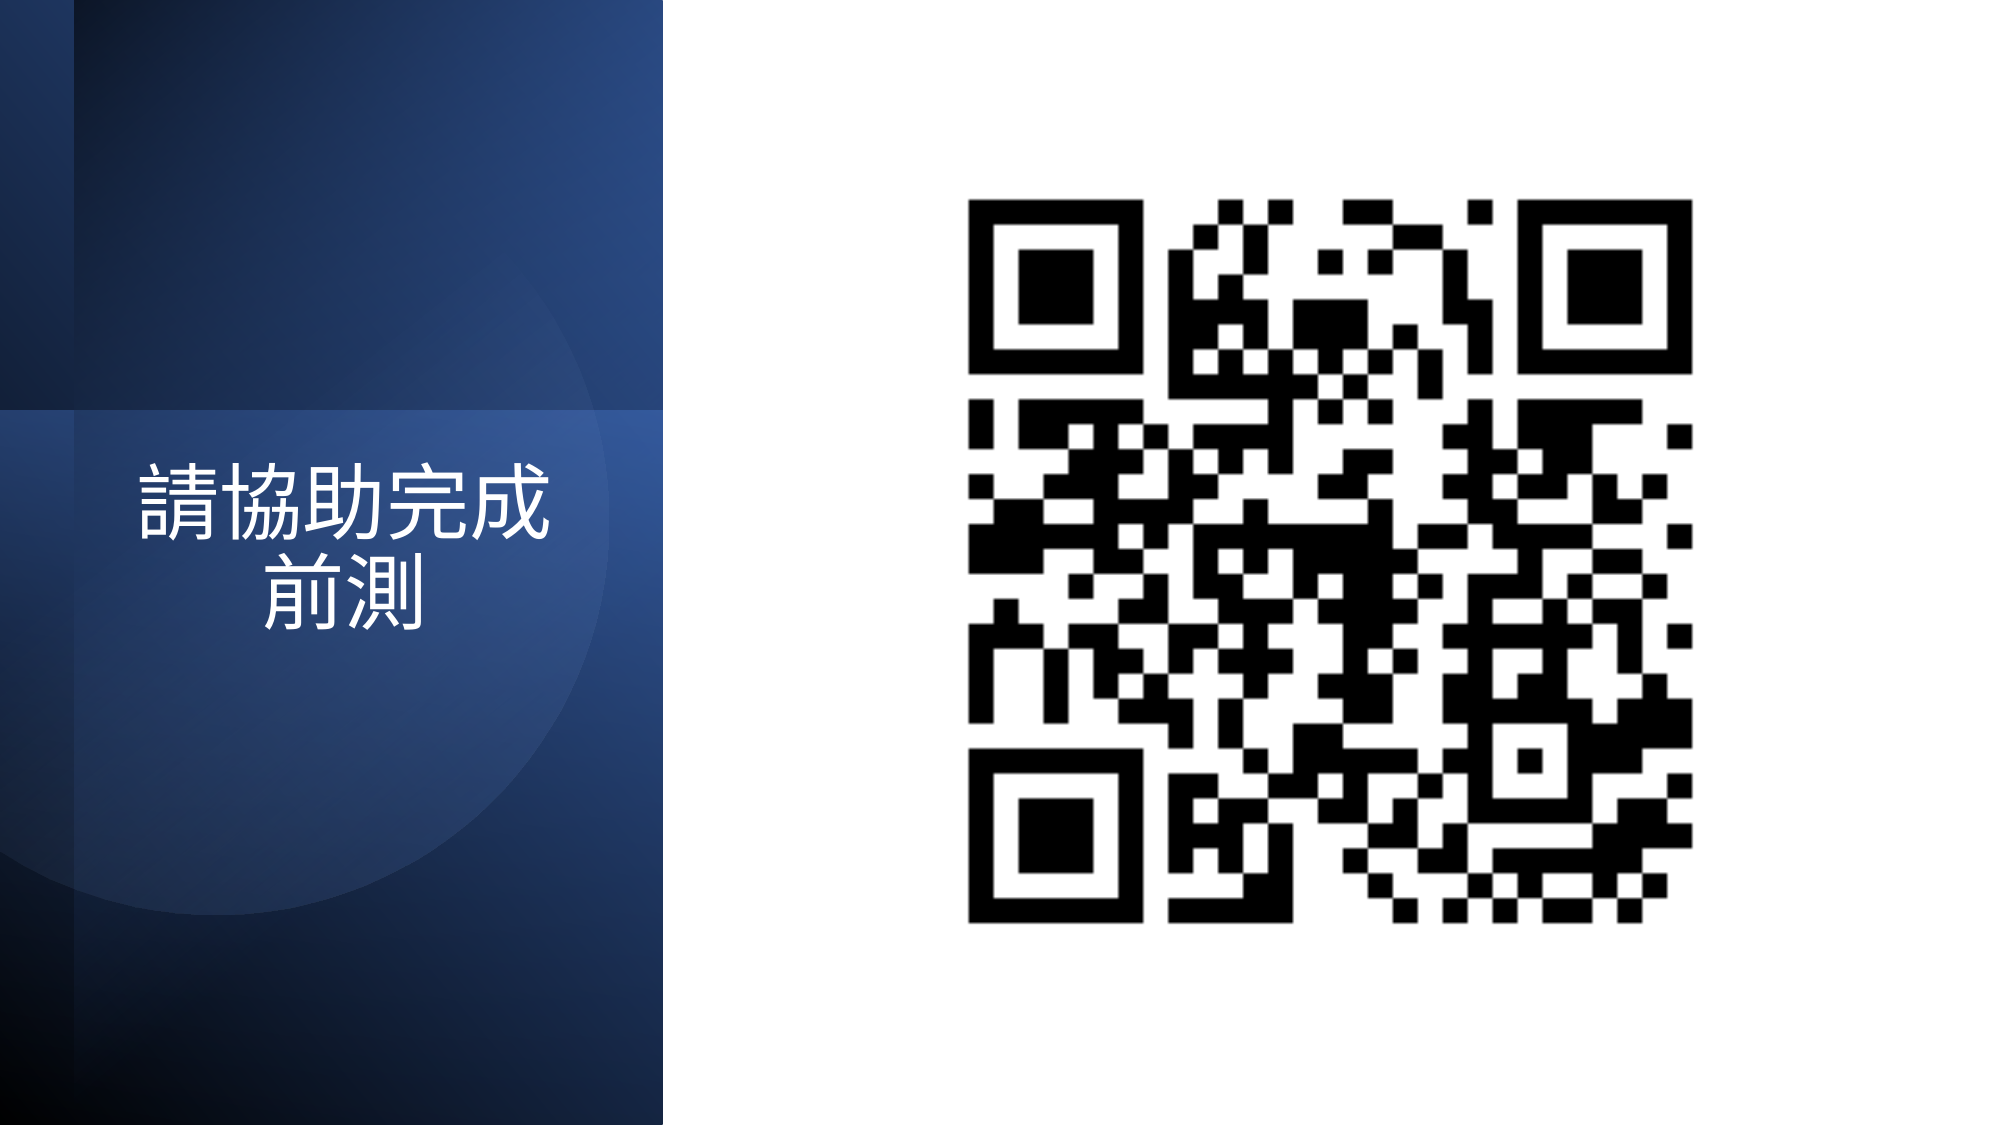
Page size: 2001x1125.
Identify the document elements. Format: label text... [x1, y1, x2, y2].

title 請協助完成前測 [108, 453, 581, 958]
picture [845, 76, 1818, 1049]
text_box [0, 0, 2000, 1125]
